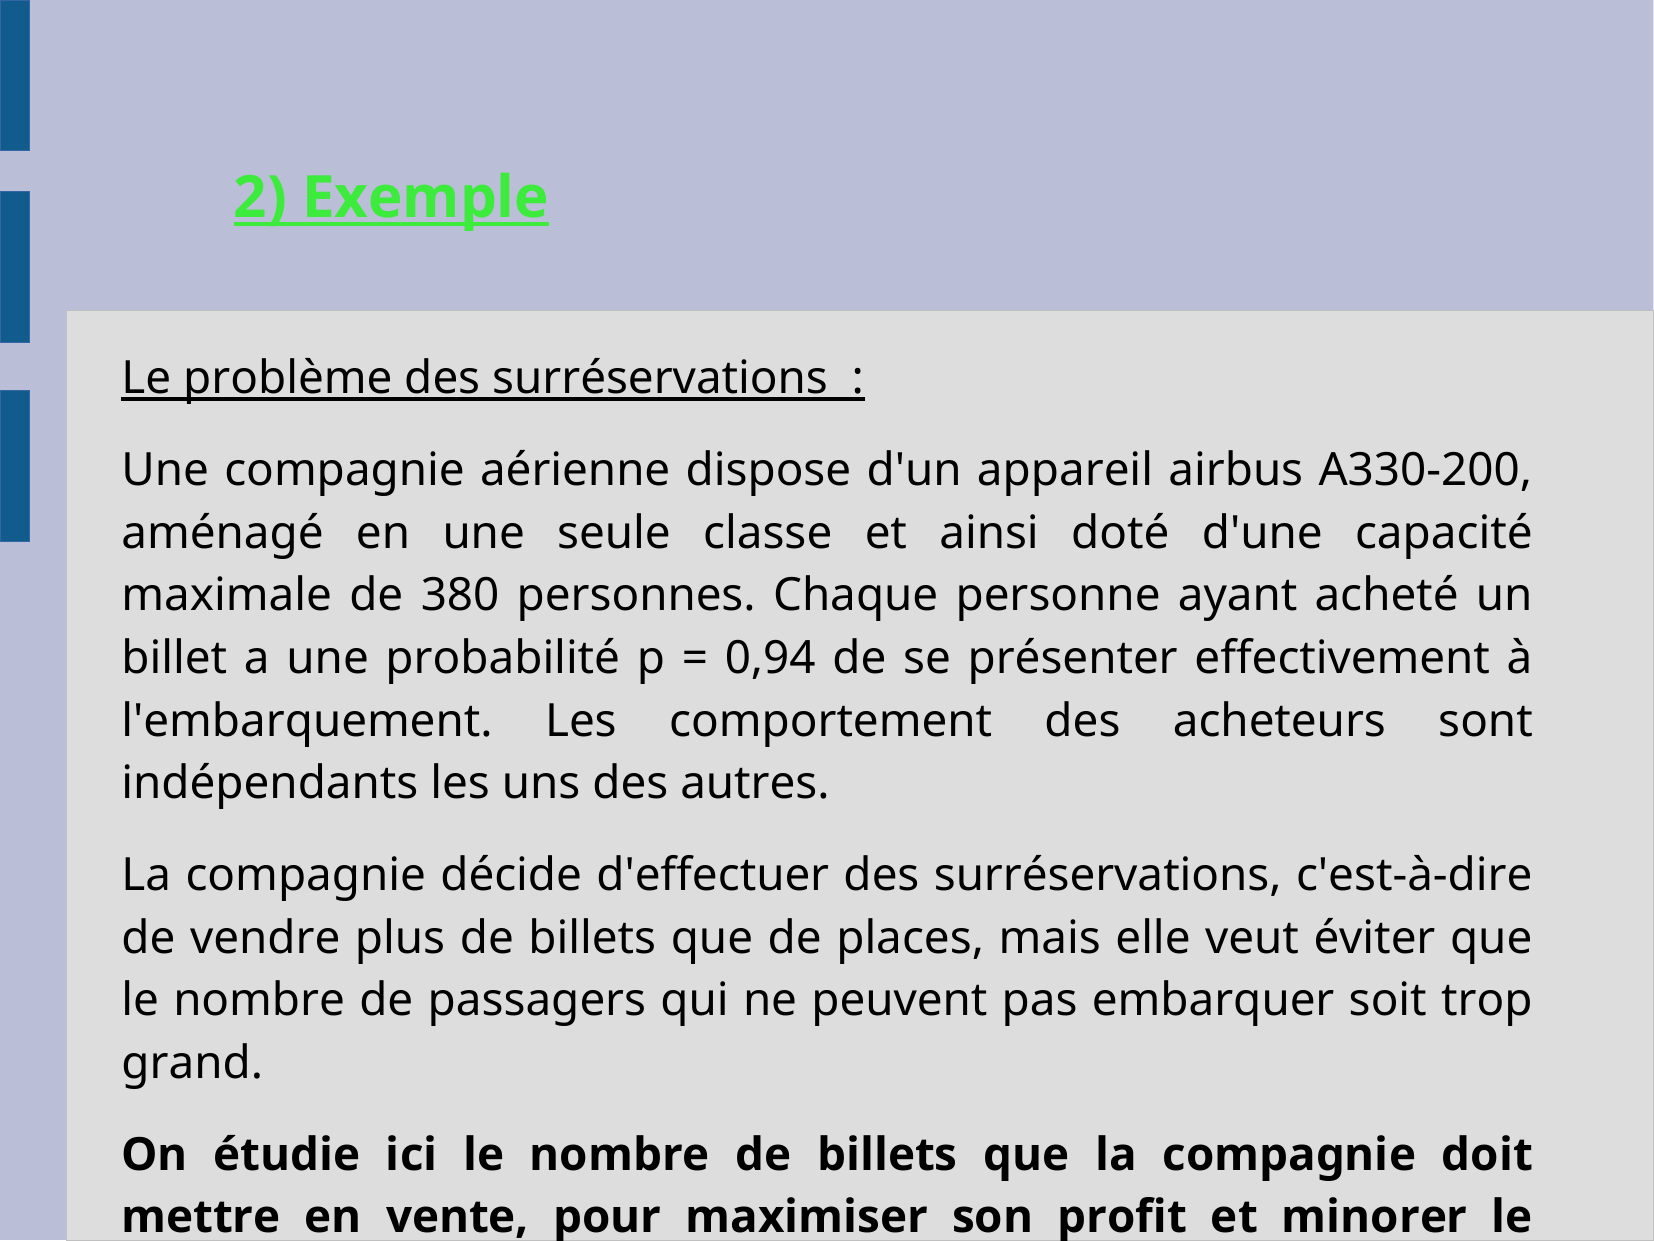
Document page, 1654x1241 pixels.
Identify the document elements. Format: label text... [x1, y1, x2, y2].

title 2) Exemple [121, 91, 1534, 299]
list Le problème des surréservations : Une compagnie aérienne dispose d'un appareil airbus A330-200, aménagé en une seule classe et ainsi doté d'une capacité maximale de 380 personnes. Chaque personne ayant acheté un billet a une probabilité p = 0,94 de se présenter effectivement à l'embarquement. Les comportement des acheteurs sont indépendants les uns des autres. La compagnie décide d'effectuer des surréservations, c'est-à-dire de vendre plus de billets que de places, mais elle veut éviter que le nombre de passagers qui ne peuvent pas embarquer soit trop grand. On étudie ici le nombre de billets que la compagnie doit mettre en vente, pour maximiser son profit et minorer le nombre de passagers surnuméraires. [121, 344, 1534, 1168]
